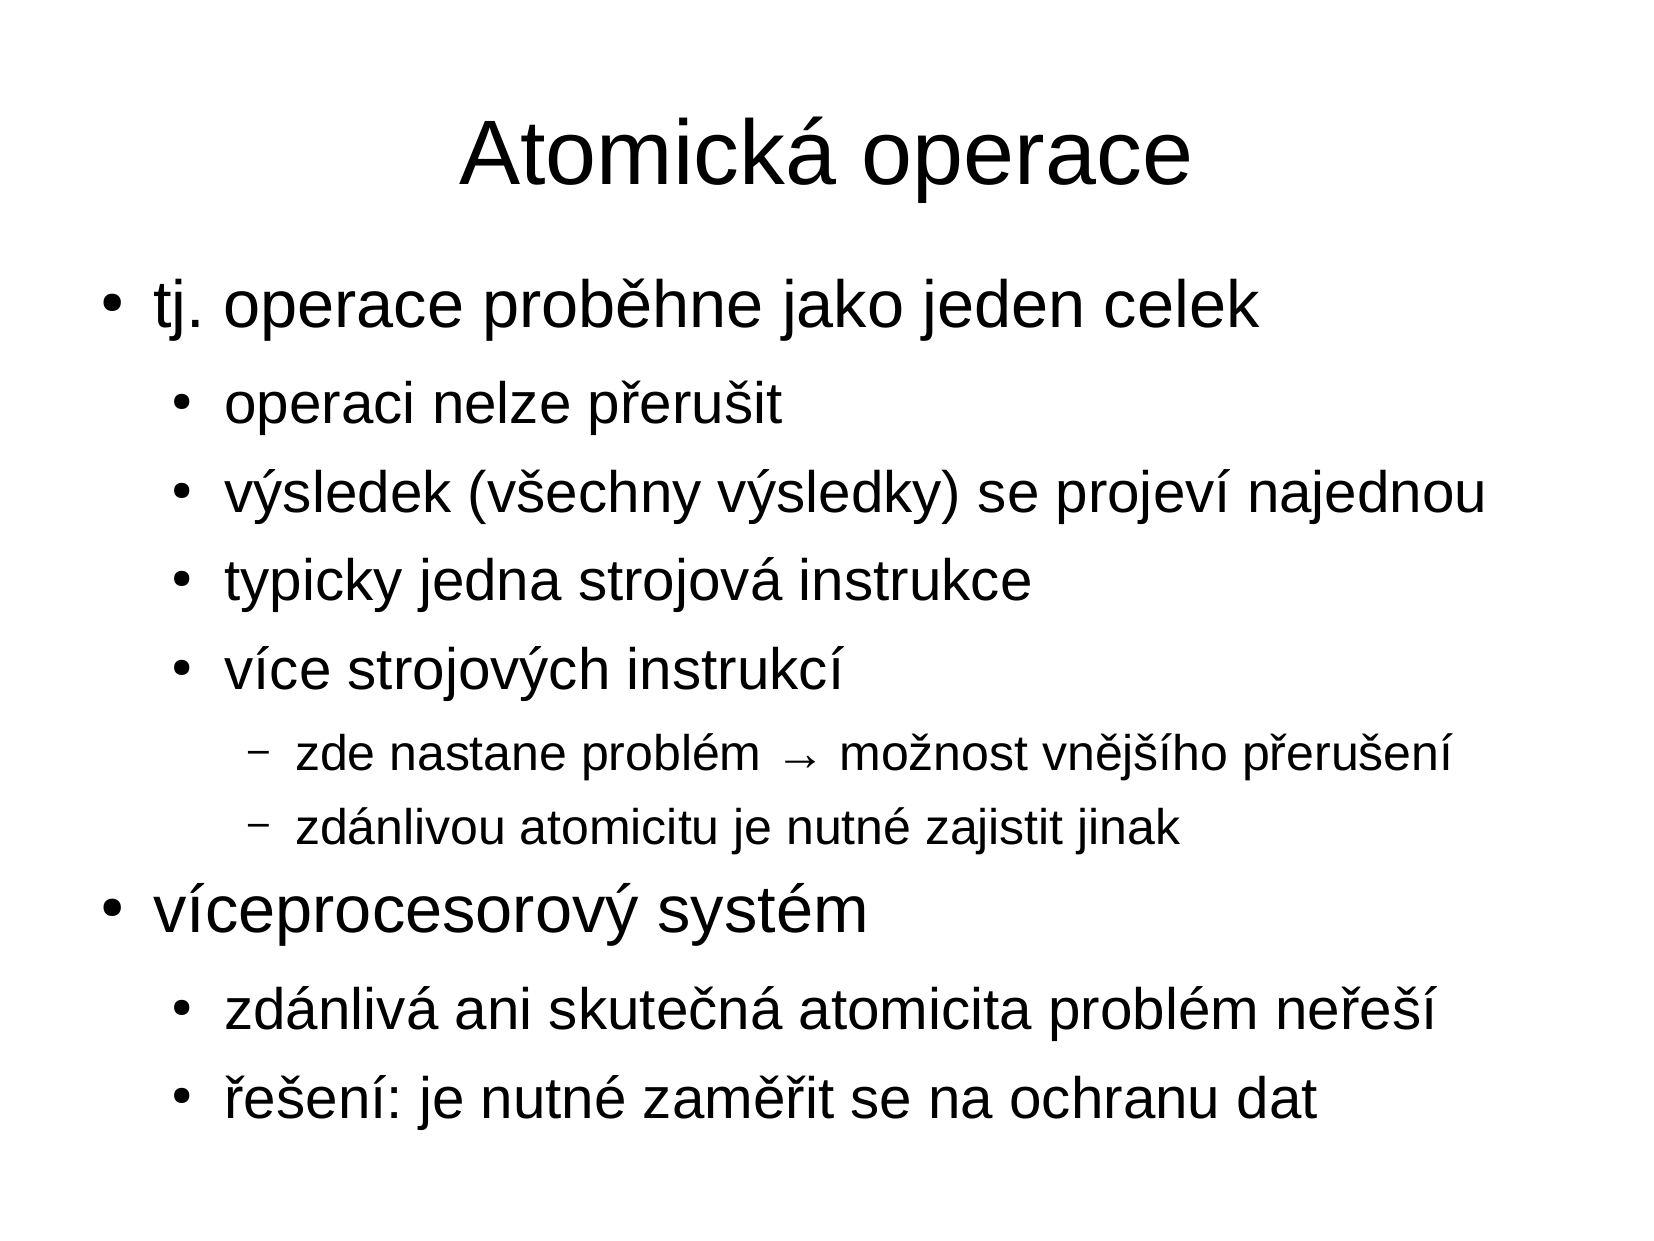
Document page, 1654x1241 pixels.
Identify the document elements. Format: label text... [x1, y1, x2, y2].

title Atomická operace [82, 56, 1571, 250]
list tj. operace proběhne jako jeden celek operaci nelze přerušit výsledek (všechny výsledky) se projeví najednou typicky jedna strojová instrukce více strojových instrukcí zde nastane problém → možnost vnějšího přerušení zdánlivou atomicitu je nutné zajistit jinak víceprocesorový systém zdánlivá ani skutečná atomicita problém neřeší řešení: je nutné zaměřit se na ochranu dat [82, 266, 1571, 1131]
